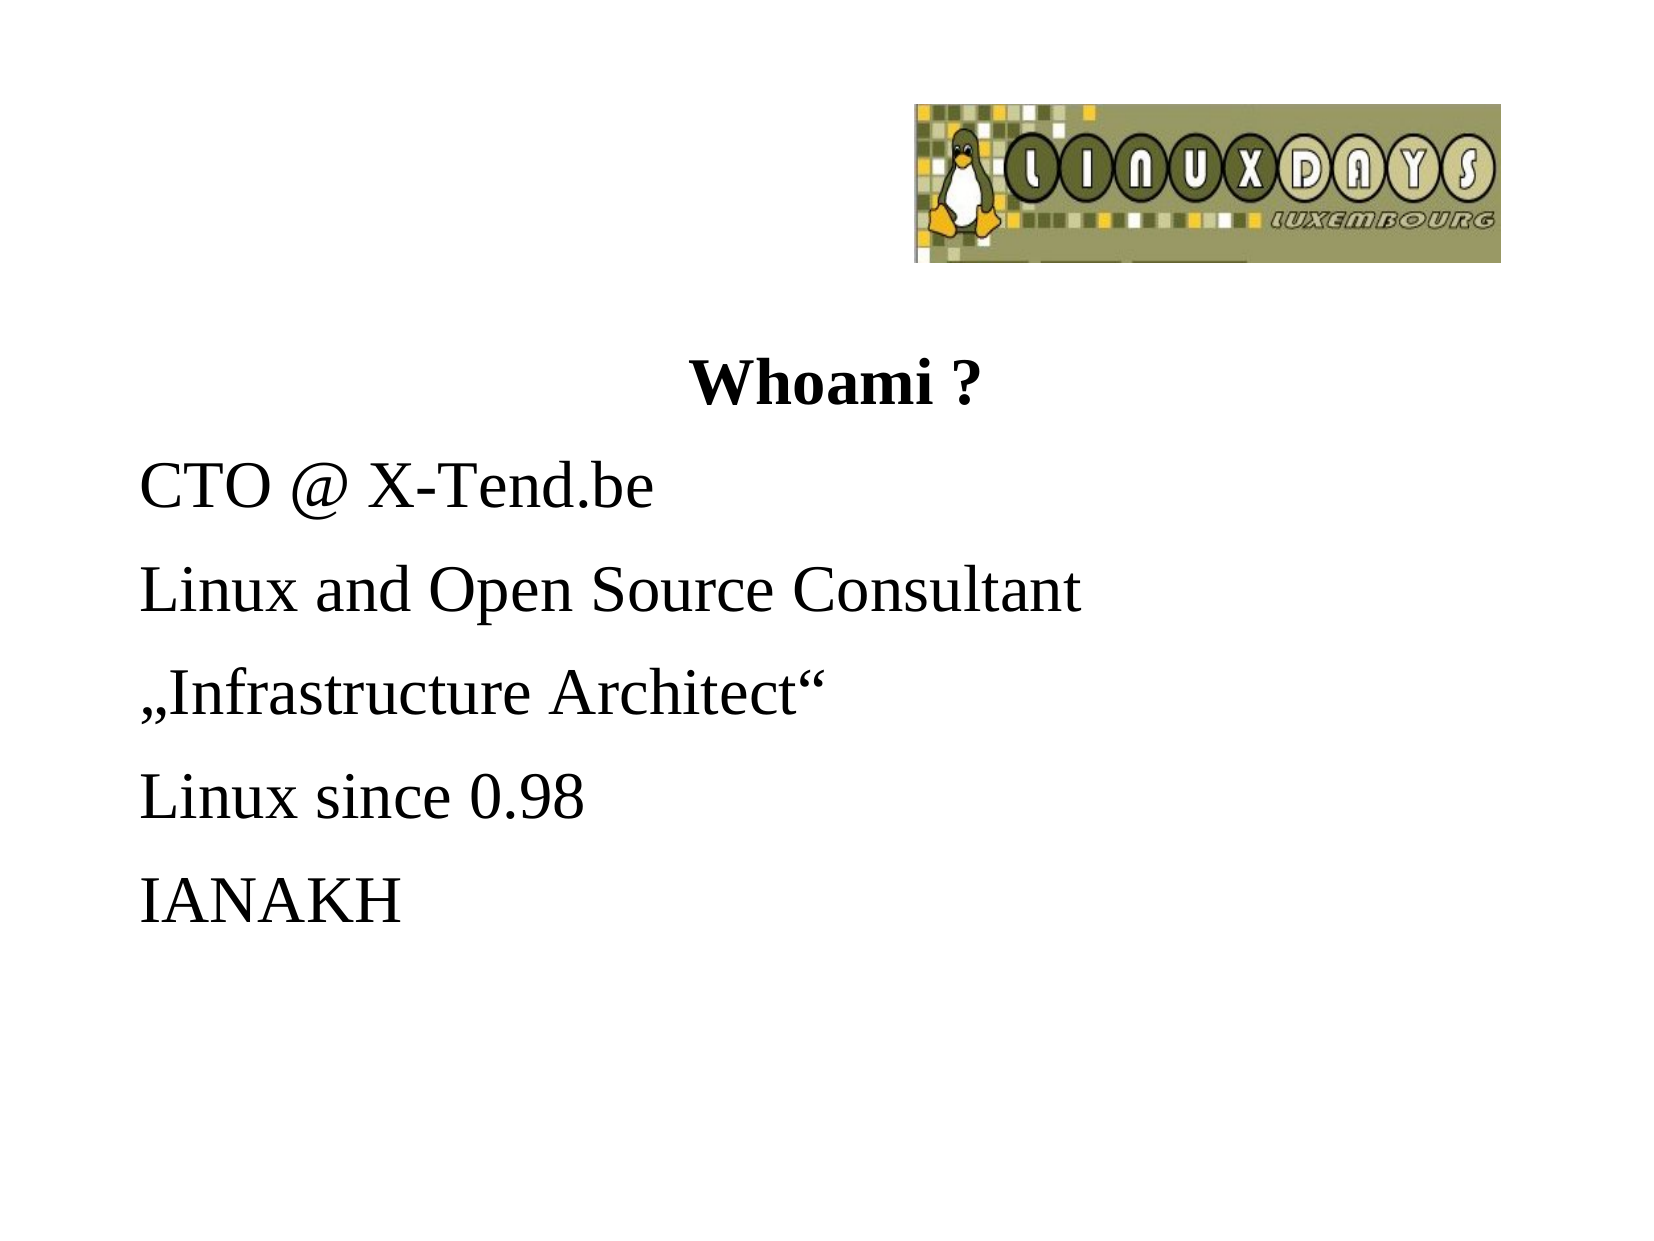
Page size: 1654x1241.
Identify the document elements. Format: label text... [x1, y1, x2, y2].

list Whoami ? CTO @ X-Tend.be Linux and Open Source Consultant „Infrastructure Architect“ Linux since 0.98 IANAKH [121, 344, 1534, 1127]
picture [914, 104, 1501, 263]
